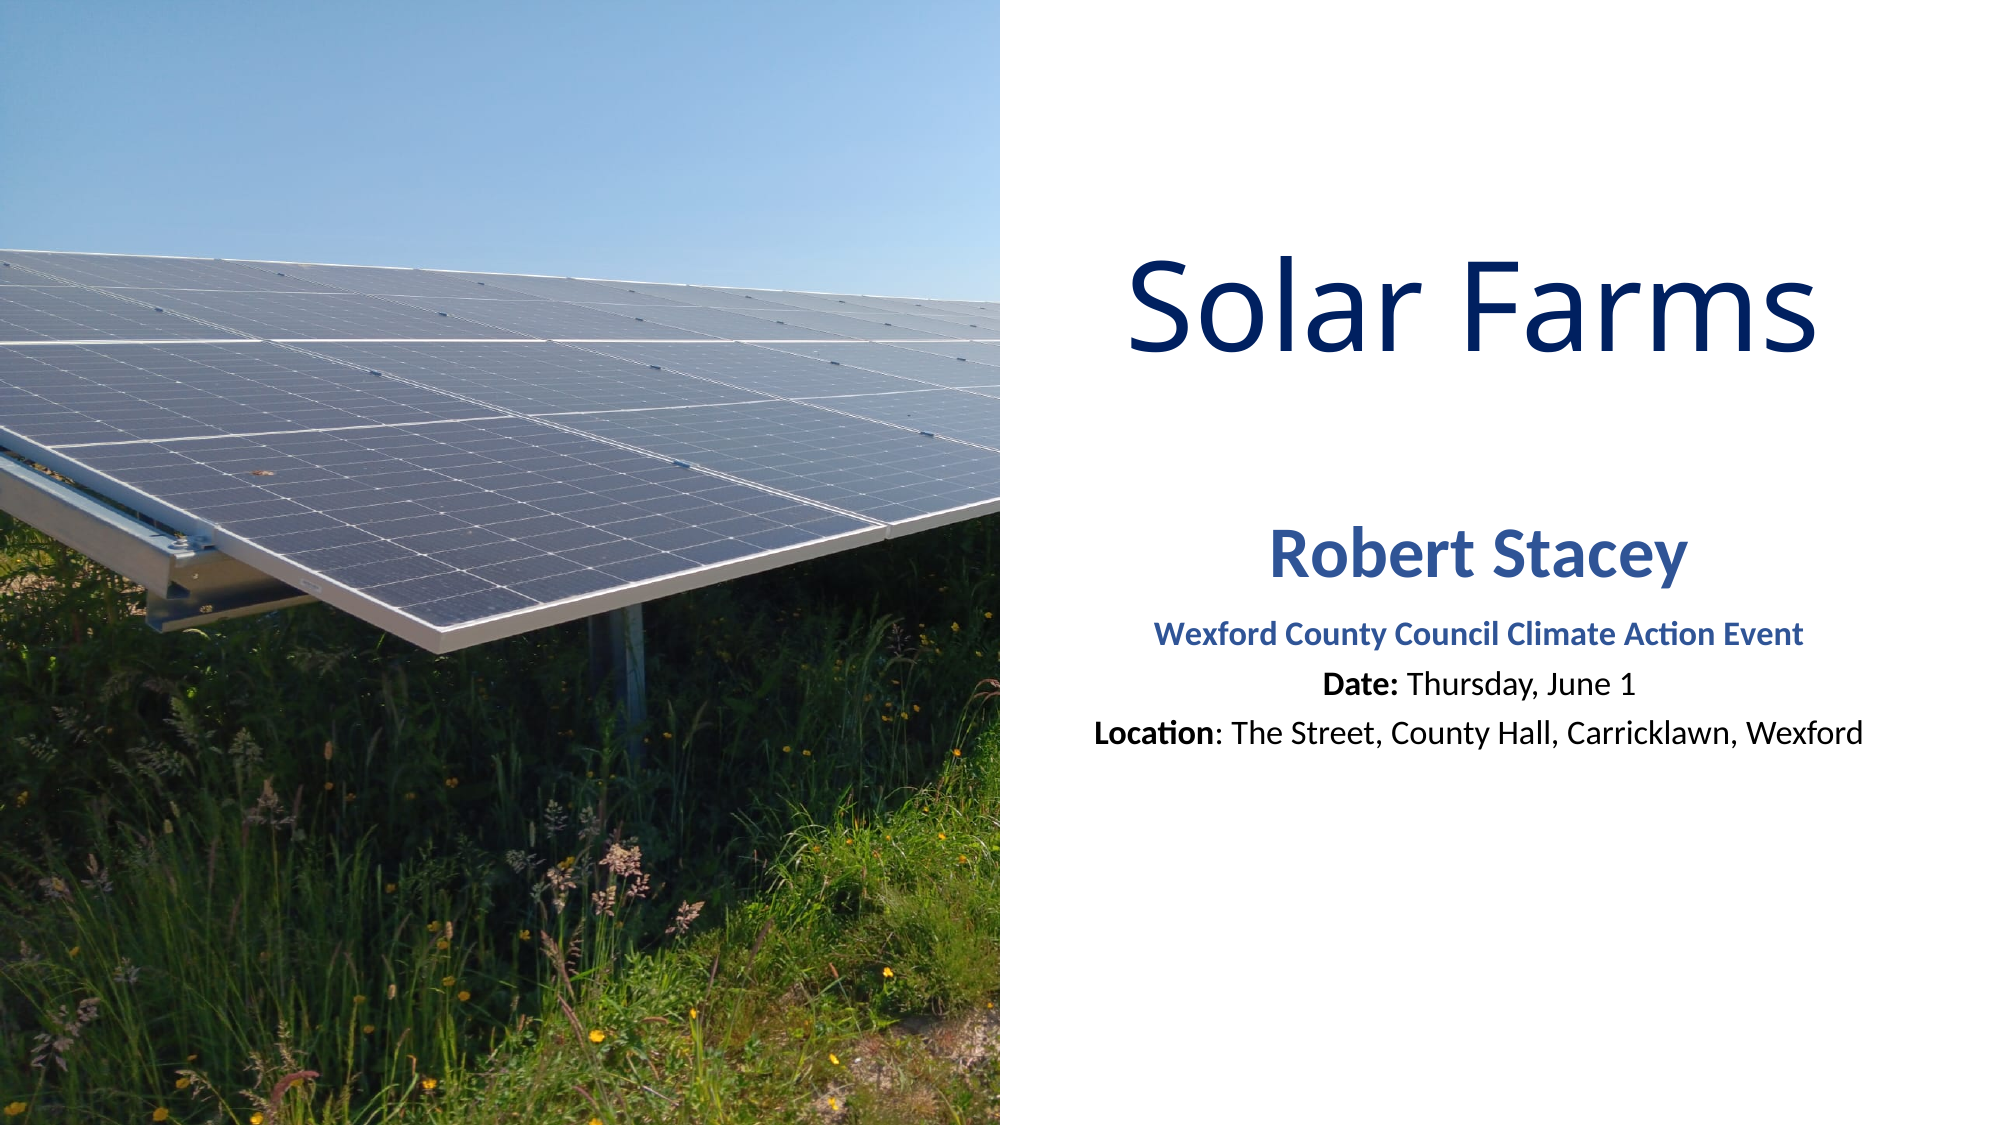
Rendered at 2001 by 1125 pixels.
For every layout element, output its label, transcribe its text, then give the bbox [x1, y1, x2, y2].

subtitle Robert Stacey Wexford County Council Climate Action Event Date: Thursday, June 1 Location: The Street, County Hall, Carricklawn, Wexford [1065, 508, 1894, 781]
picture [0, 0, 1000, 1125]
title Solar Farms [1065, 182, 1882, 387]
